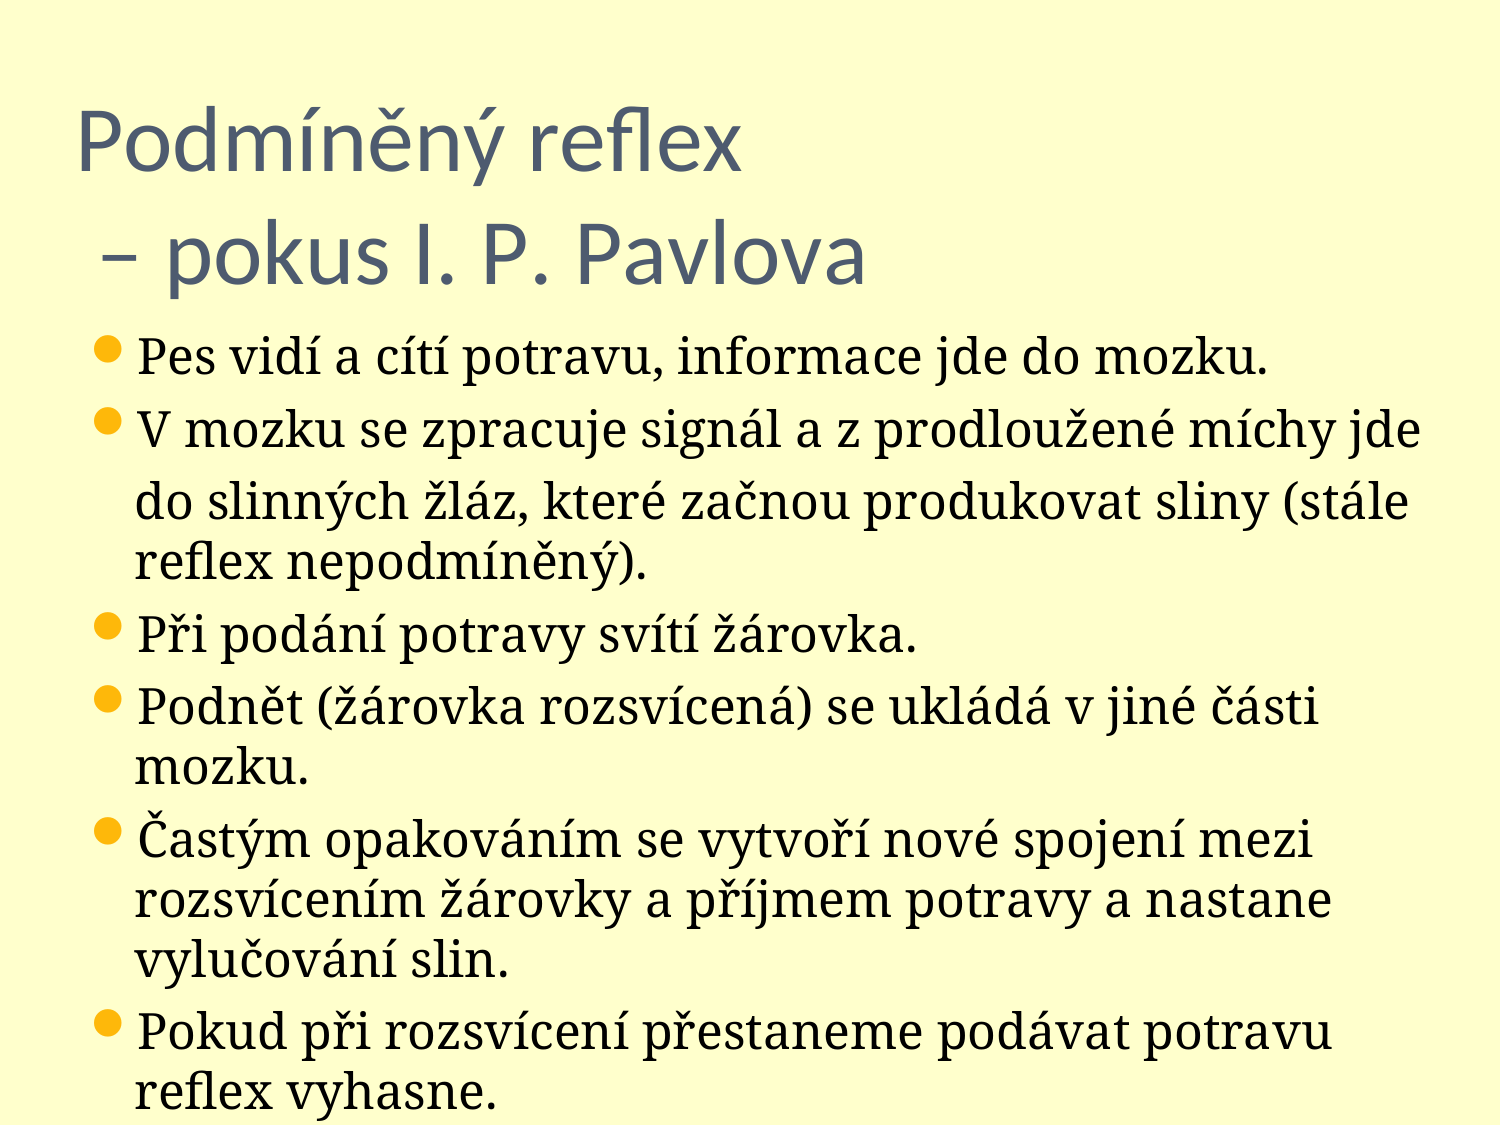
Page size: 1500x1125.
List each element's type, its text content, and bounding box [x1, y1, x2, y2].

list Pes vidí a cítí potravu, informace jde do mozku. V mozku se zpracuje signál a z prodloužené míchy jde do slinných žláz, které začnou produkovat sliny (stále reflex nepodmíněný). Při podání potravy svítí žárovka. Podnět (žárovka rozsvícená) se ukládá v jiné části mozku. Častým opakováním se vytvoří nové spojení mezi rozsvícením žárovky a příjmem potravy a nastane vylučování slin. Pokud při rozsvícení přestaneme podávat potravu reflex vyhasne. [75, 317, 1500, 1080]
title Podmíněný reflex – pokus I. P. Pavlova [75, 70, 1426, 304]
